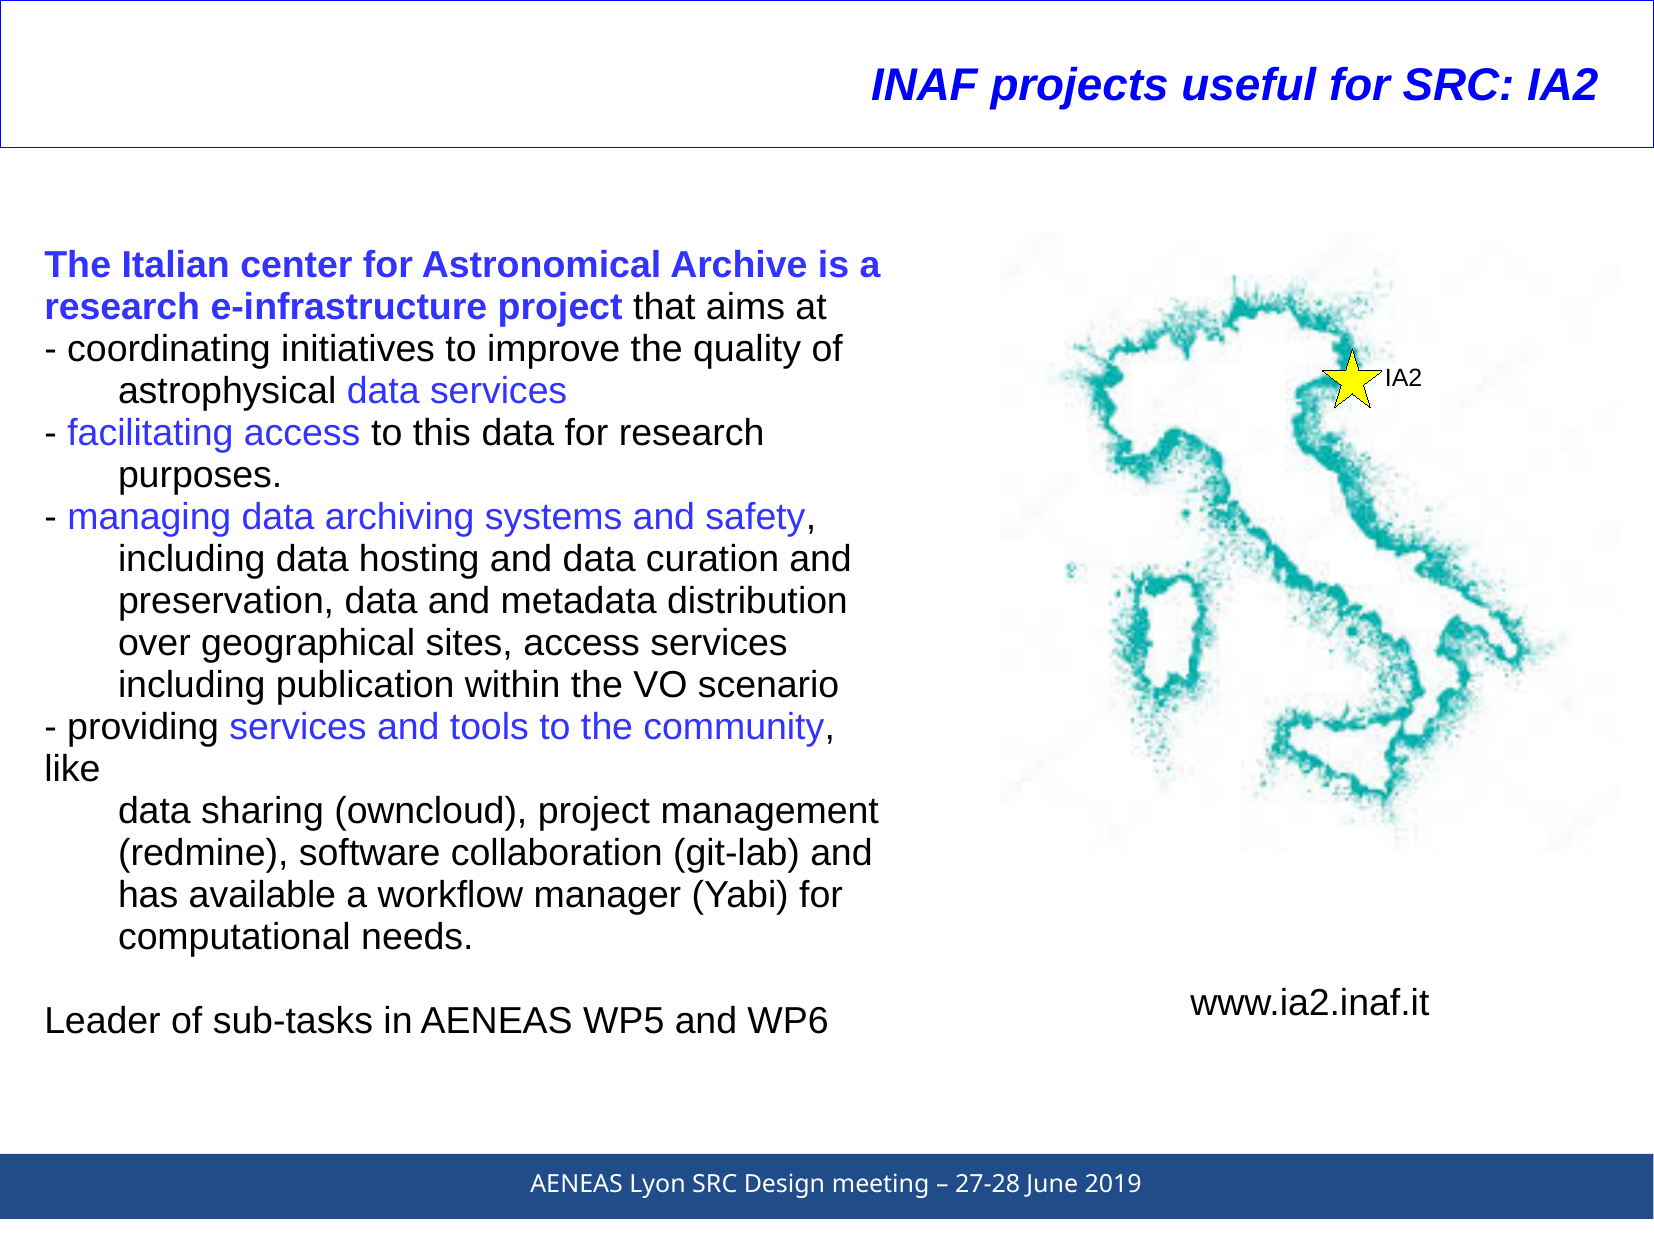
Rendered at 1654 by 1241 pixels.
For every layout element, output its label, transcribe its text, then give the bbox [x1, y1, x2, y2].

text_box INAF projects useful for SRC: IA2 [856, 51, 1614, 119]
picture [1000, 232, 1619, 851]
text_box [0, 0, 1654, 148]
footer AENEAS Lyon SRC Design meeting – 27-28 June 2019 [305, 1149, 1374, 1216]
text_box IA2 [1370, 356, 1438, 400]
text_box The Italian center for Astronomical Archive is a research e-infrastructure project that aims at - coordinating initiatives to improve the quality of astrophysical data services - facilitating access to this data for research purposes. - managing data archiving systems and safety, including data hosting and data curation and preservation, data and metadata distribution over geographical sites, access services including publication within the VO scenario - providing services and tools to the community, like data sharing (owncloud), project management (redmine), software collaboration (git-lab) and has available a workflow manager (Yabi) for computational needs. Leader of sub-tasks in AENEAS WP5 and WP6 [29, 236, 916, 1011]
text_box www.ia2.inaf.it [1175, 973, 1443, 1031]
text_box [1322, 348, 1371, 408]
